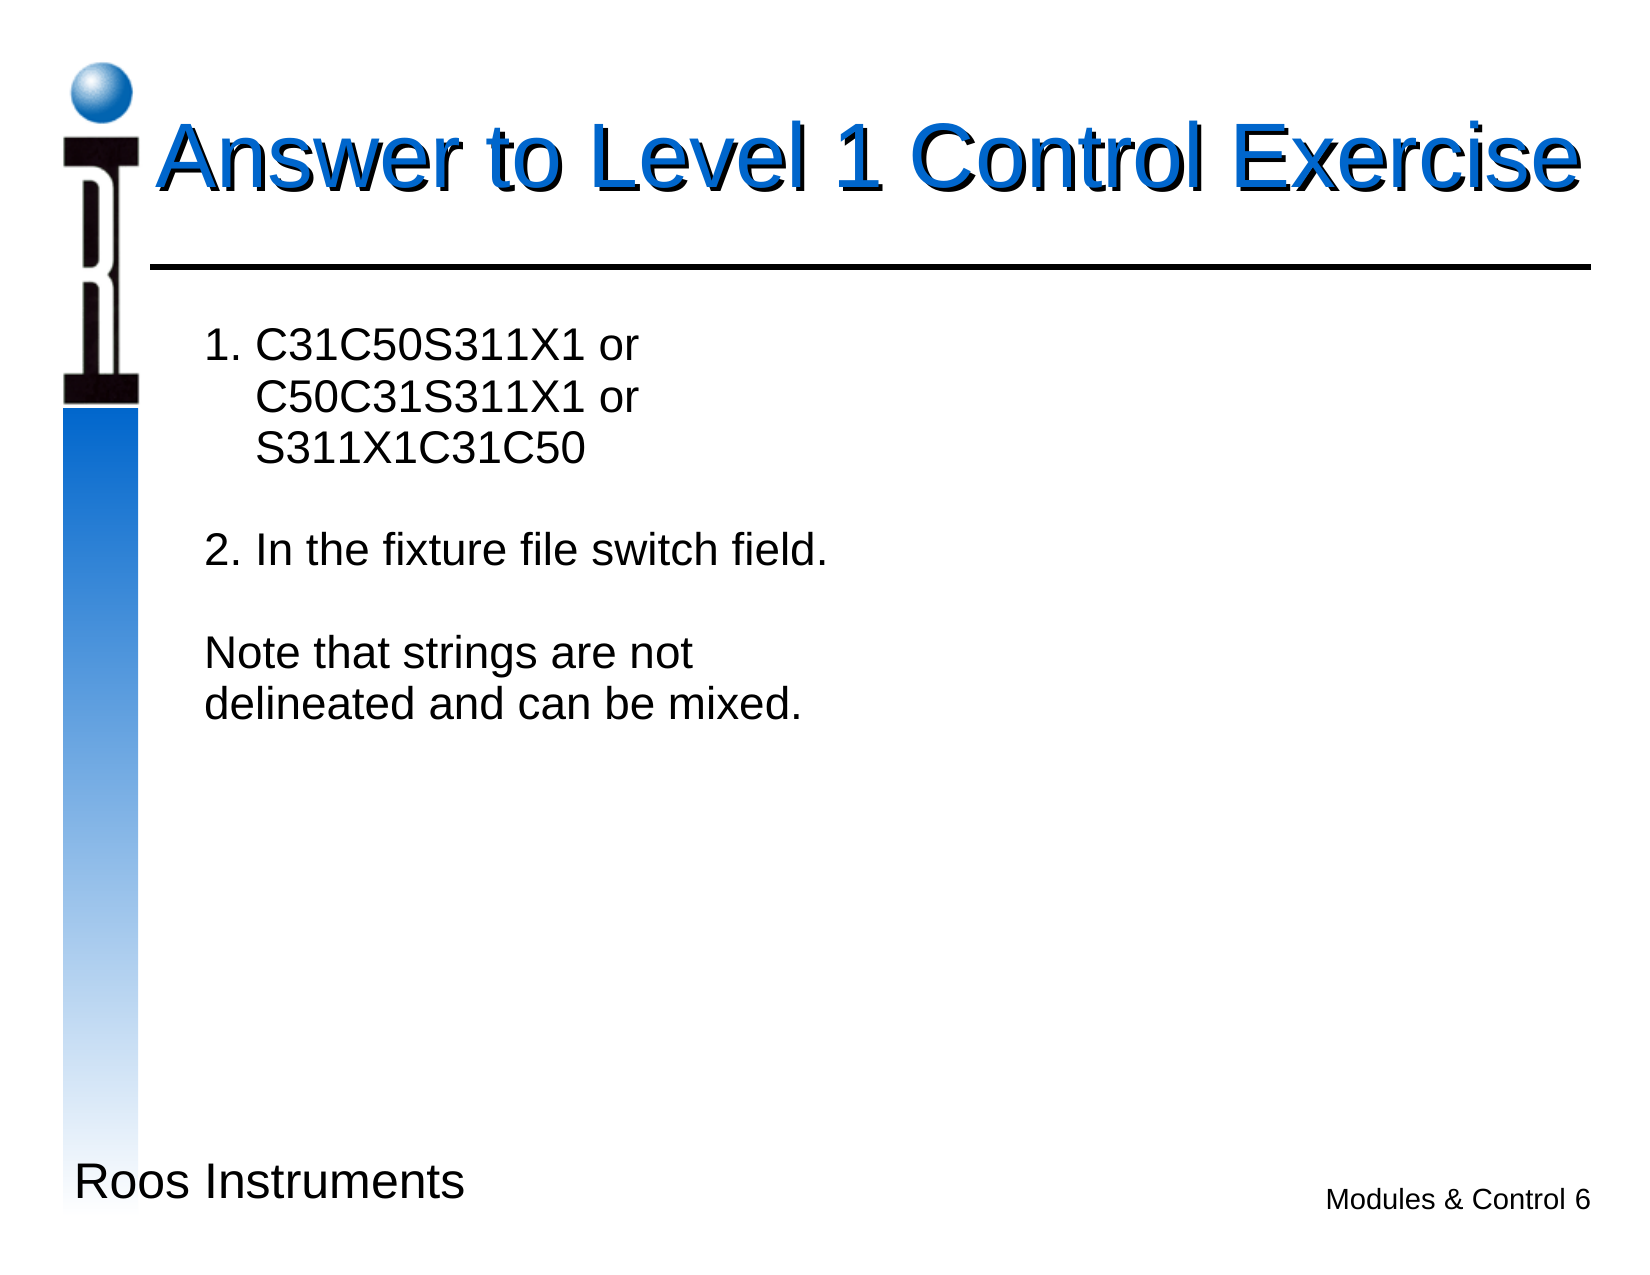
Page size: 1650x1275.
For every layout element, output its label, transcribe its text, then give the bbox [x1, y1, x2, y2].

title Answer to Level 1 Control Exercise [147, 59, 1591, 253]
picture [59, 59, 144, 411]
text_box 1. C31C50S311X1 or C50C31S311X1 or S311X1C31C50 2. In the fixture file switch field. Note that strings are not delineated and can be mixed. [189, 311, 906, 736]
